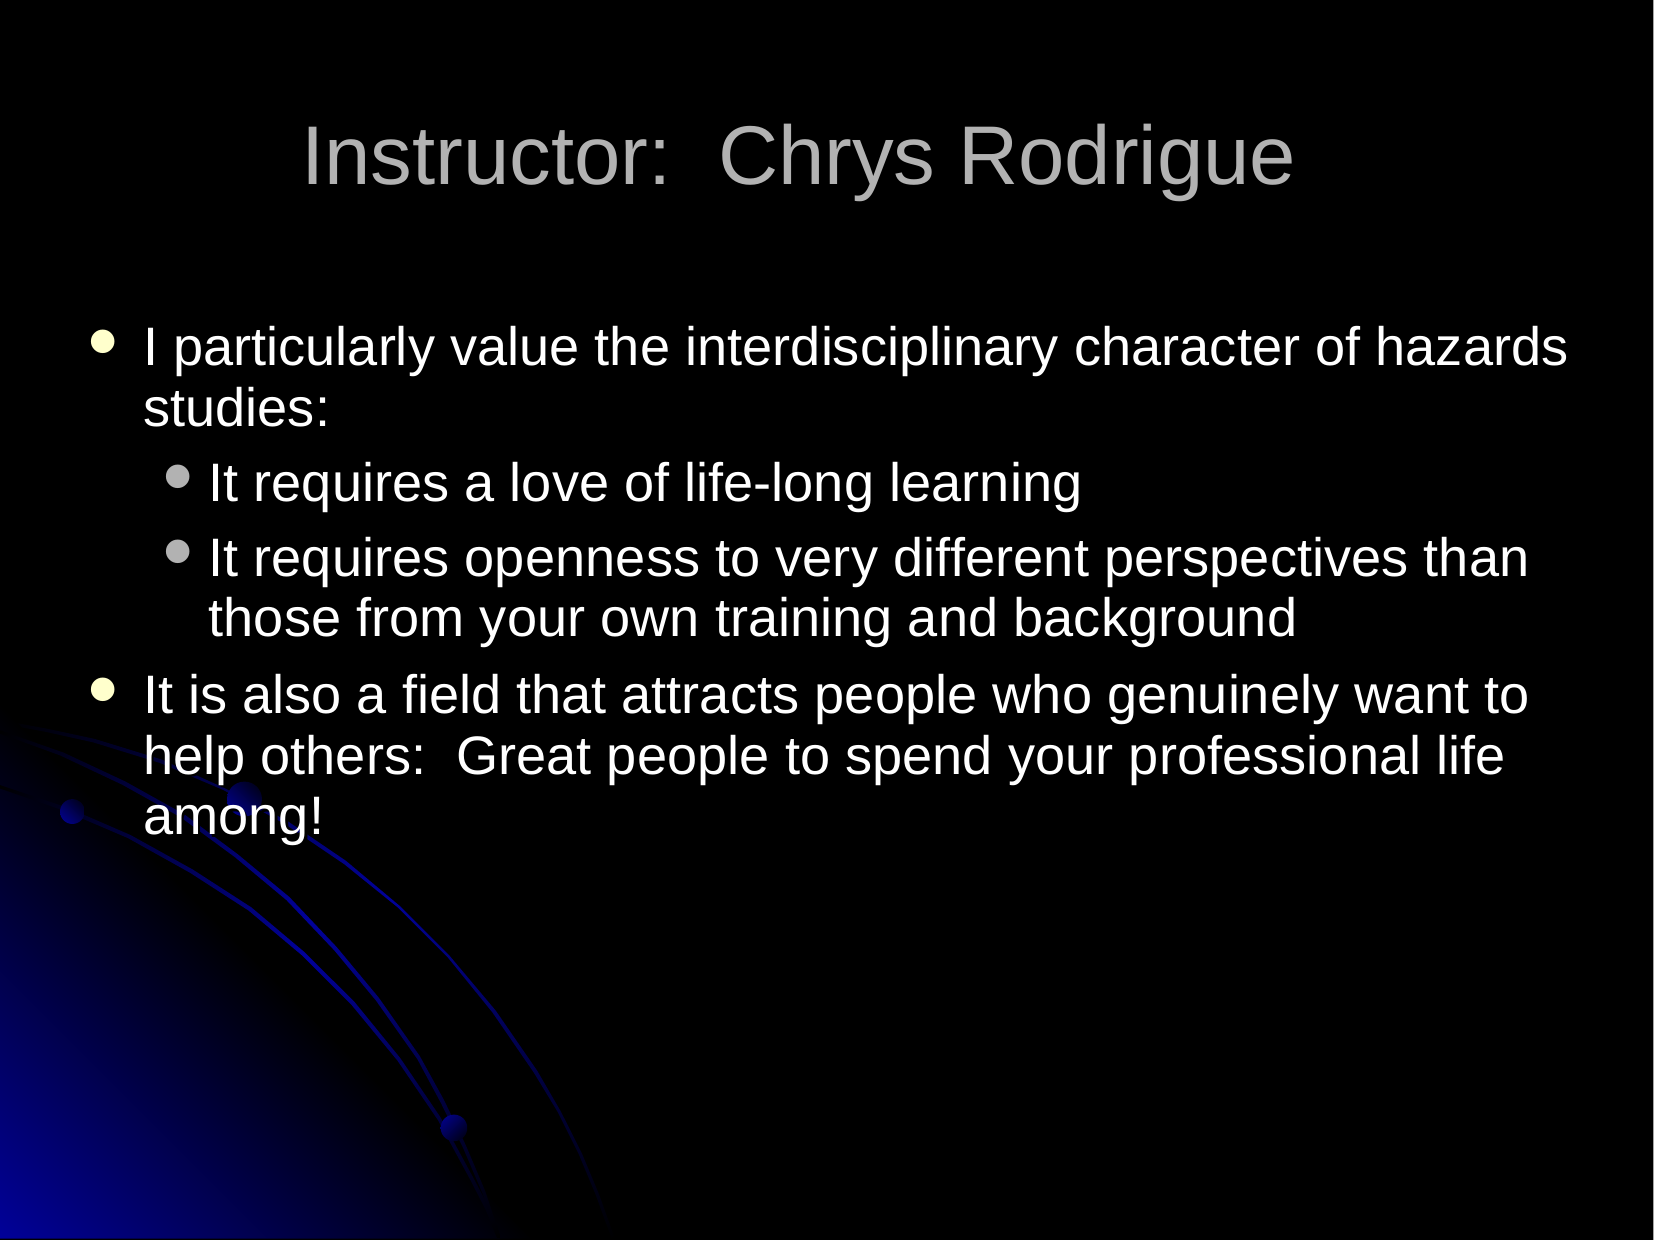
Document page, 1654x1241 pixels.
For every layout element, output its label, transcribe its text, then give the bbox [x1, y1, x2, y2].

title Instructor: Chrys Rodrigue [82, 50, 1571, 256]
list I particularly value the interdisciplinary character of hazards studies: It requires a love of life-long learning It requires openness to very different perspectives than those from your own training and background It is also a field that attracts people who genuinely want to help others: Great people to spend your professional life among! [87, 225, 1576, 1030]
